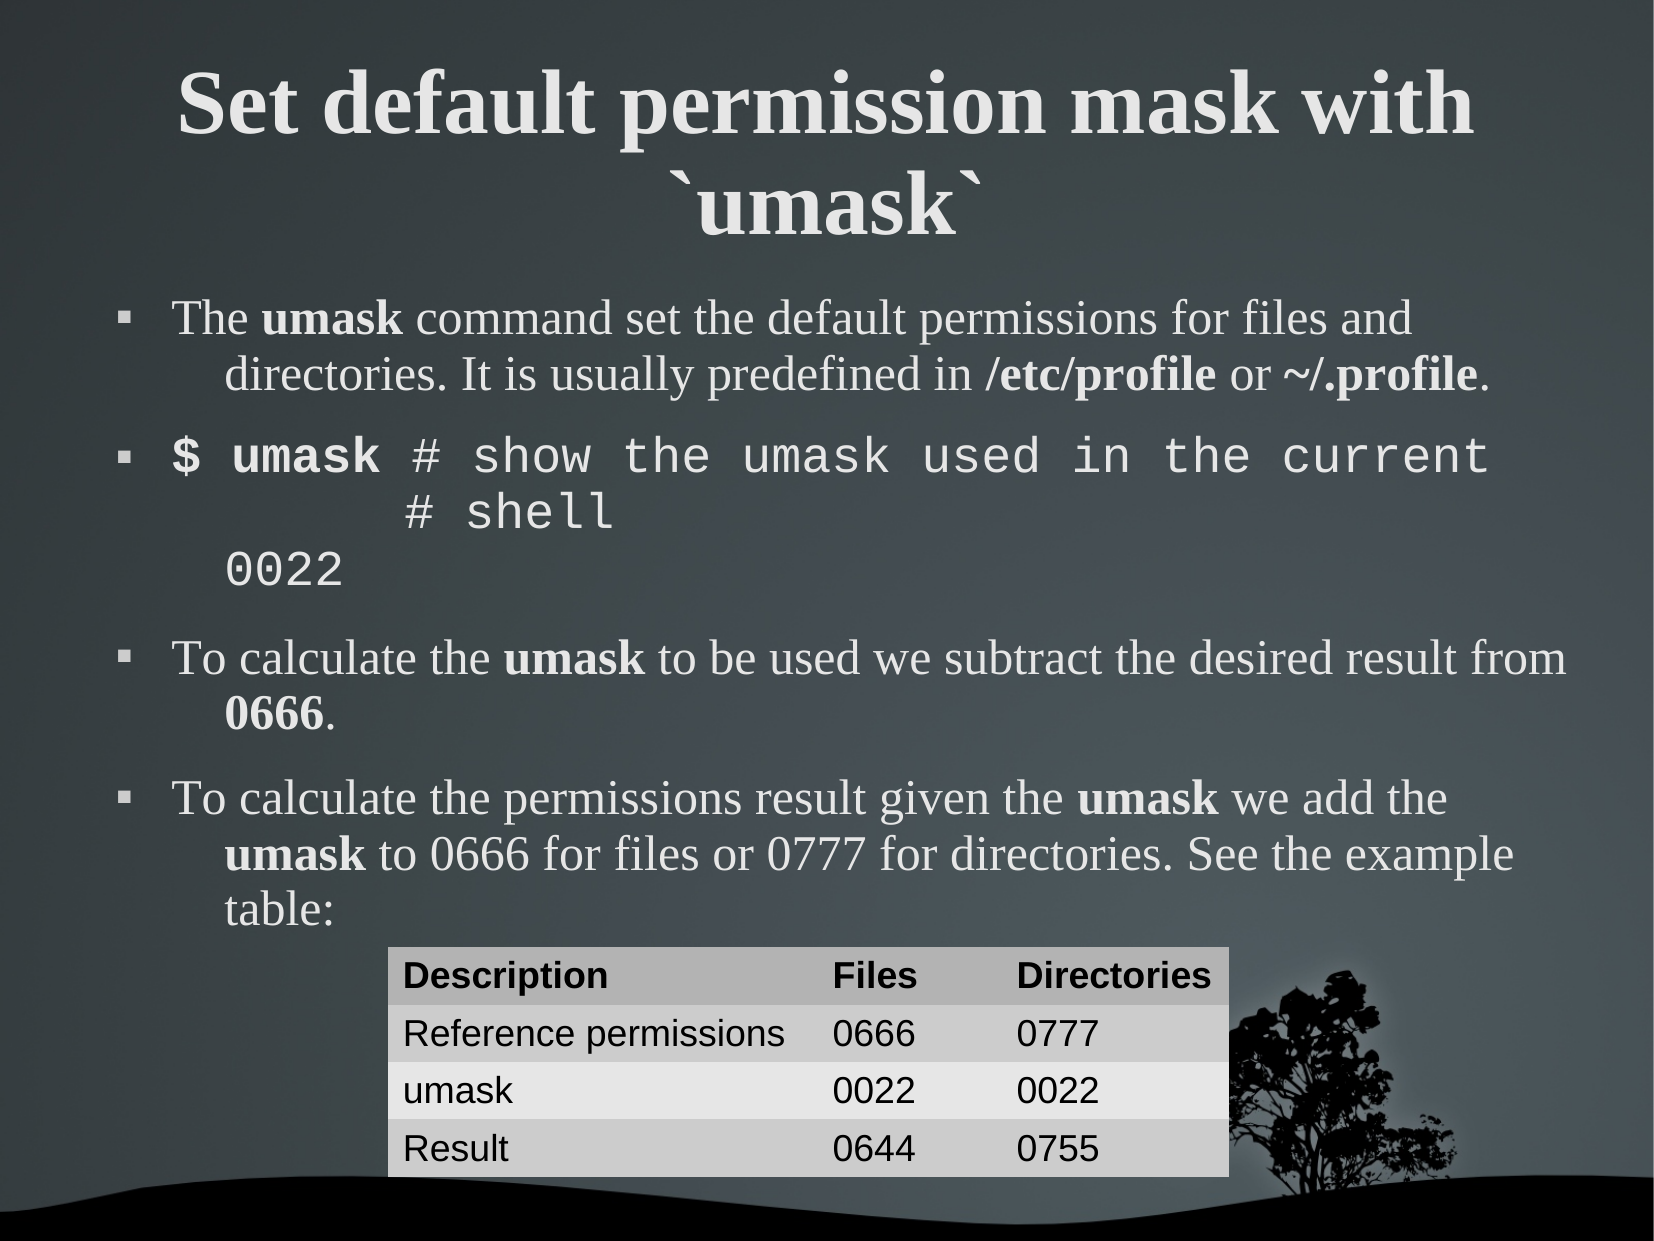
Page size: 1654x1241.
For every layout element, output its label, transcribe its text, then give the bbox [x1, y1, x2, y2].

table_cell 0666 [818, 1005, 1002, 1062]
table_cell 0755 [1002, 1119, 1229, 1177]
table_cell Result [388, 1119, 818, 1177]
list The umask command set the default permissions for files and directories. It is usually predefined in /etc/profile or ~/.profile. $ umask # show the umask used in the current # shell 0022 To calculate the umask to be used we subtract the desired result from 0666. To calculate the permissions result given the umask we add the umask to 0666 for files or 0777 for directories. See the example table: [82, 290, 1571, 1109]
table_cell Reference permissions [388, 1005, 818, 1062]
table_cell umask [388, 1062, 818, 1119]
table_cell 0777 [1002, 1005, 1229, 1062]
table_cell 0022 [1002, 1062, 1229, 1119]
table_header Description [388, 947, 818, 1005]
picture [0, 0, 1654, 1241]
table_cell 0022 [818, 1062, 1002, 1119]
title Set default permission mask with `umask` [82, 33, 1571, 273]
table_cell 0644 [818, 1119, 1002, 1177]
table_header Files [818, 947, 1002, 1005]
table_header Directories [1002, 947, 1229, 1005]
